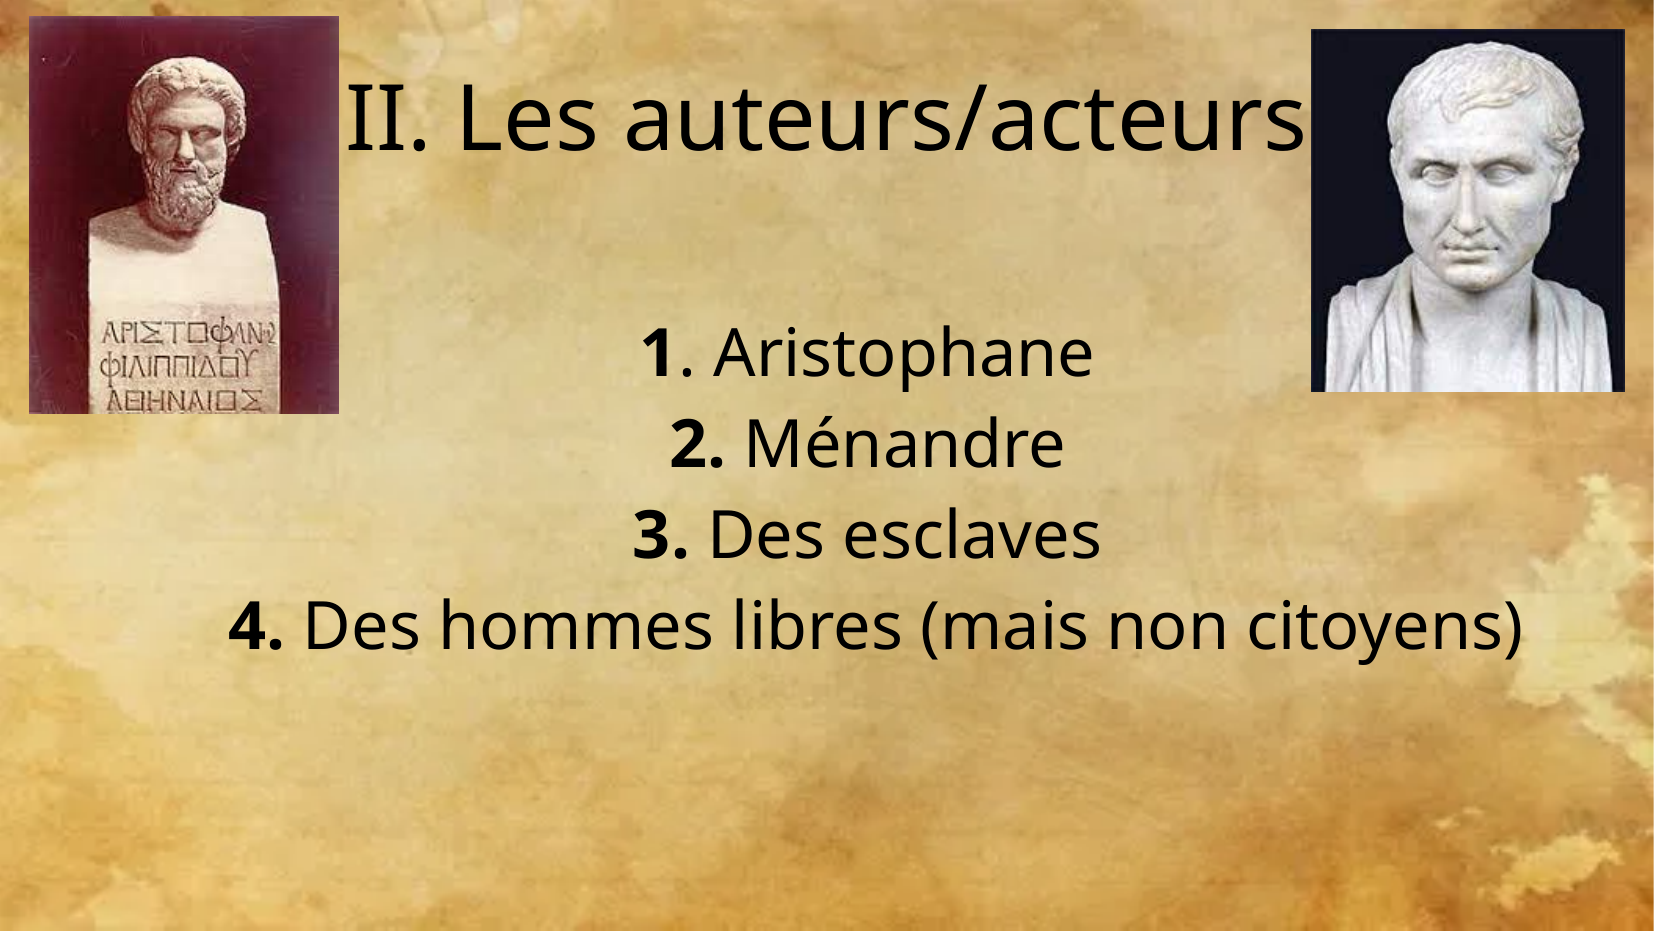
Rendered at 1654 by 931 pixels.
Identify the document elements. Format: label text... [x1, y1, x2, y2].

picture [0, 0, 1654, 931]
list 1. Aristophane 2. Ménandre 3. Des esclaves 4. Des hommes libres (mais non citoyens) [88, 177, 1577, 798]
title II. Les auteurs/acteurs [339, 37, 1311, 177]
